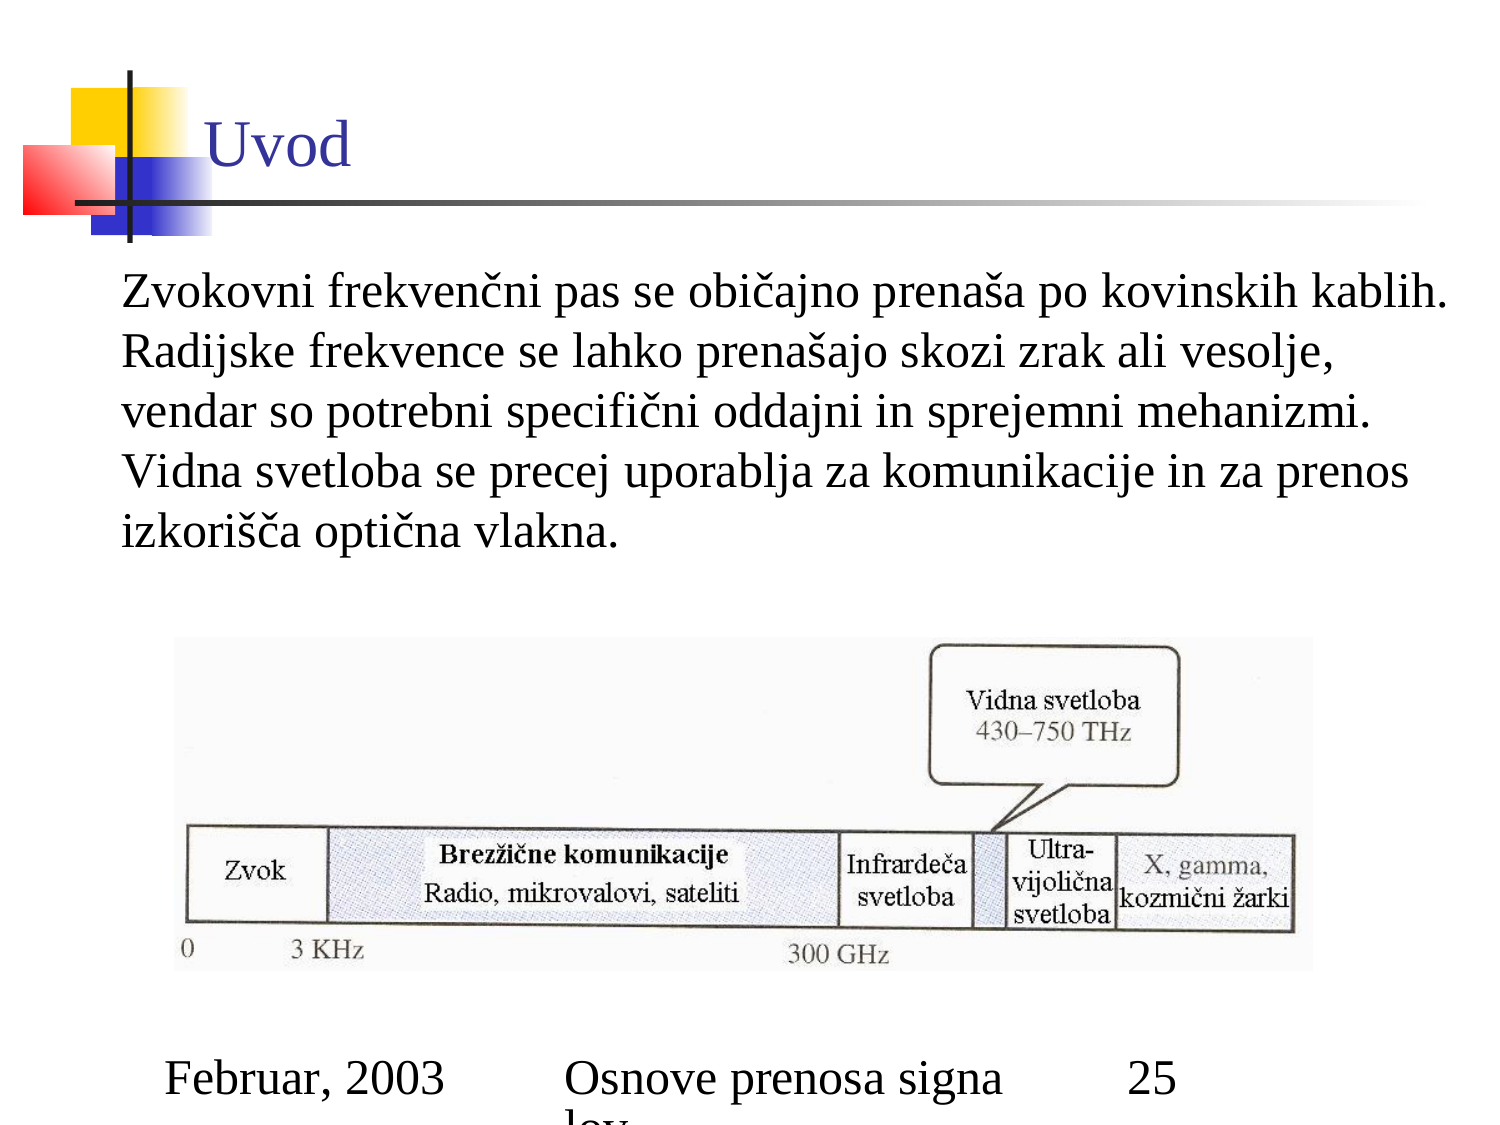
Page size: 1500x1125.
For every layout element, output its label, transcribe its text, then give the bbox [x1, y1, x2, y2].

list Zvokovni frekvenčni pas se običajno prenaša po kovinskih kablih. Radijske frekvence se lahko prenašajo skozi zrak ali vesolje, vendar so potrebni specifični oddajni in sprejemni mehanizmi. Vidna svetloba se precej uporablja za komunikacije in za prenos izkorišča optična vlakna. [50, 249, 1469, 588]
title Uvod [188, 92, 1468, 188]
picture [174, 637, 1313, 971]
